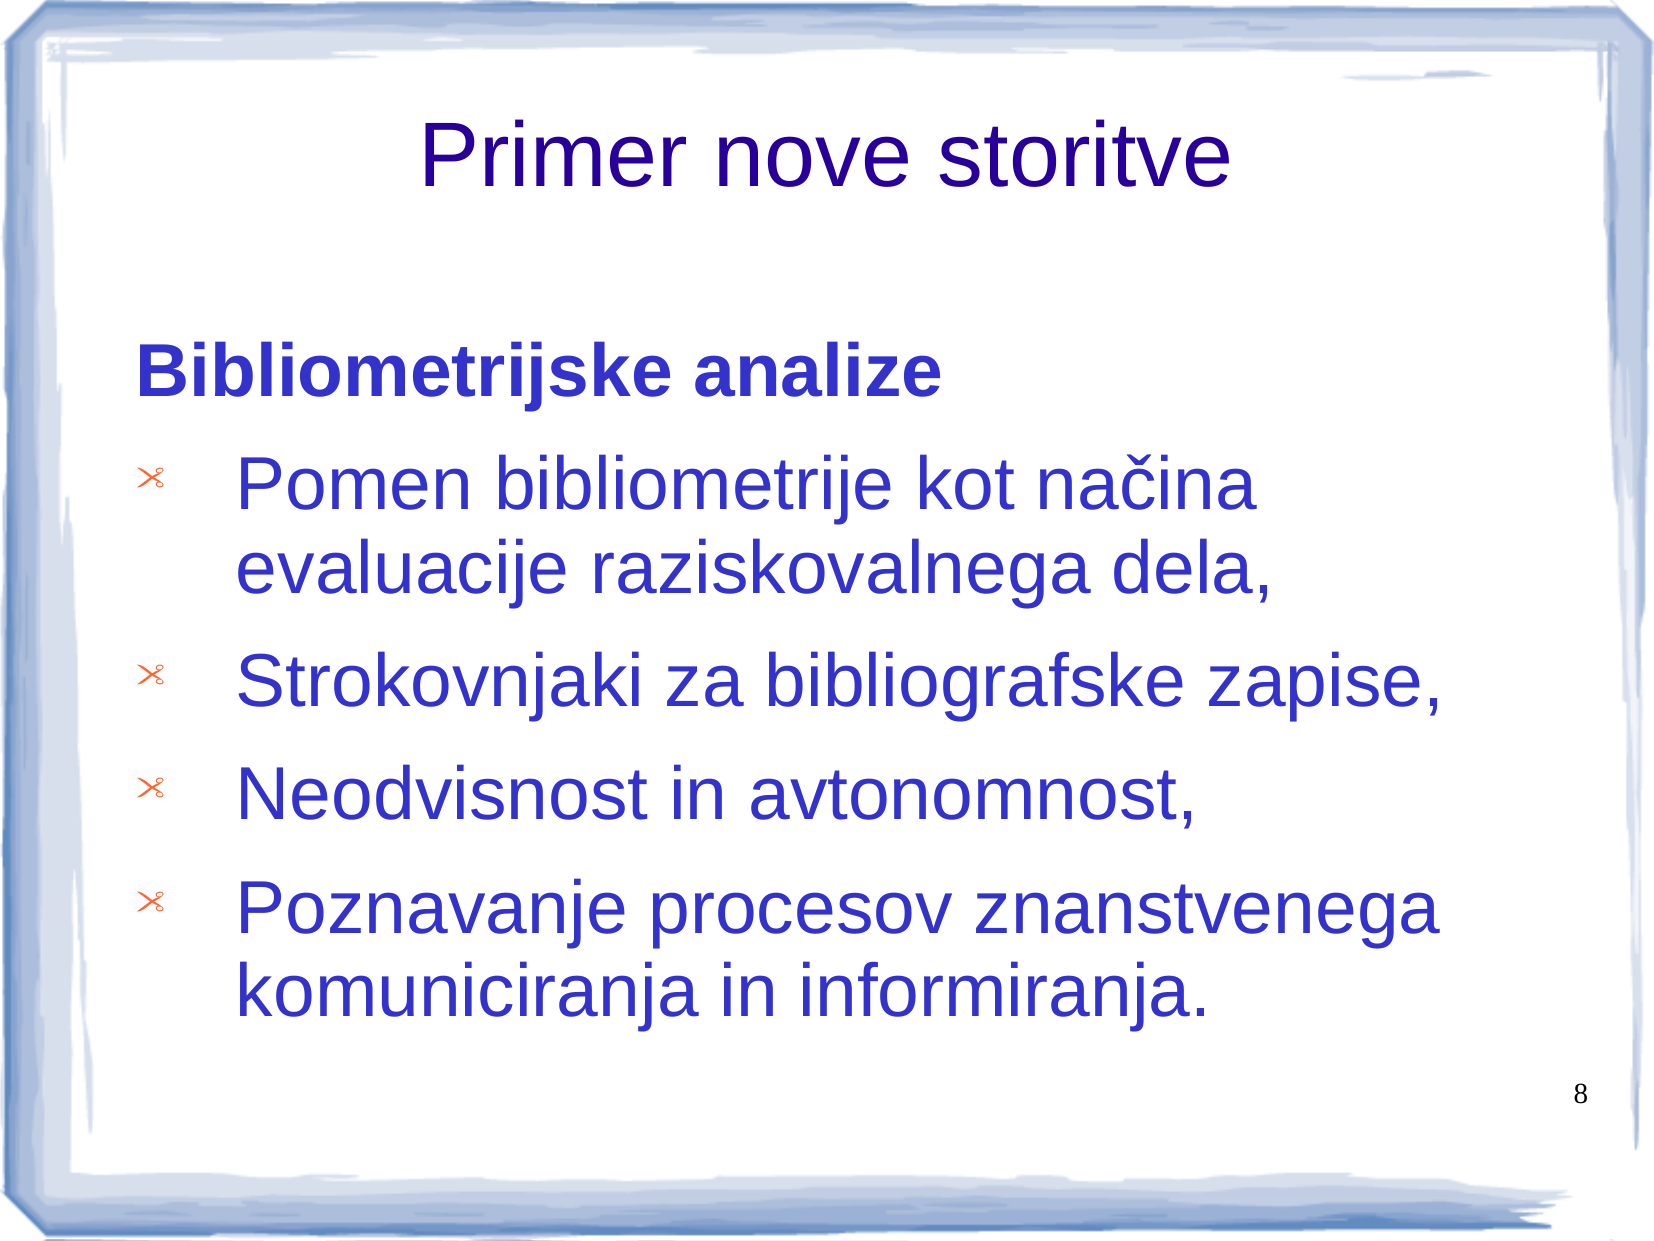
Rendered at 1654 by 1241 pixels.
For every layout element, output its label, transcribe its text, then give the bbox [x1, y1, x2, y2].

picture [0, 0, 1654, 1241]
title Primer nove storitve [82, 56, 1571, 249]
list Bibliometrijske analize Pomen bibliometrije kot načina evaluacije raziskovalnega dela, Strokovnjaki za bibliografske zapise, Neodvisnost in avtonomnost, Poznavanje procesov znanstvenega komuniciranja in informiranja. [118, 324, 1571, 1087]
text_box <number> [1203, 1076, 1589, 1162]
